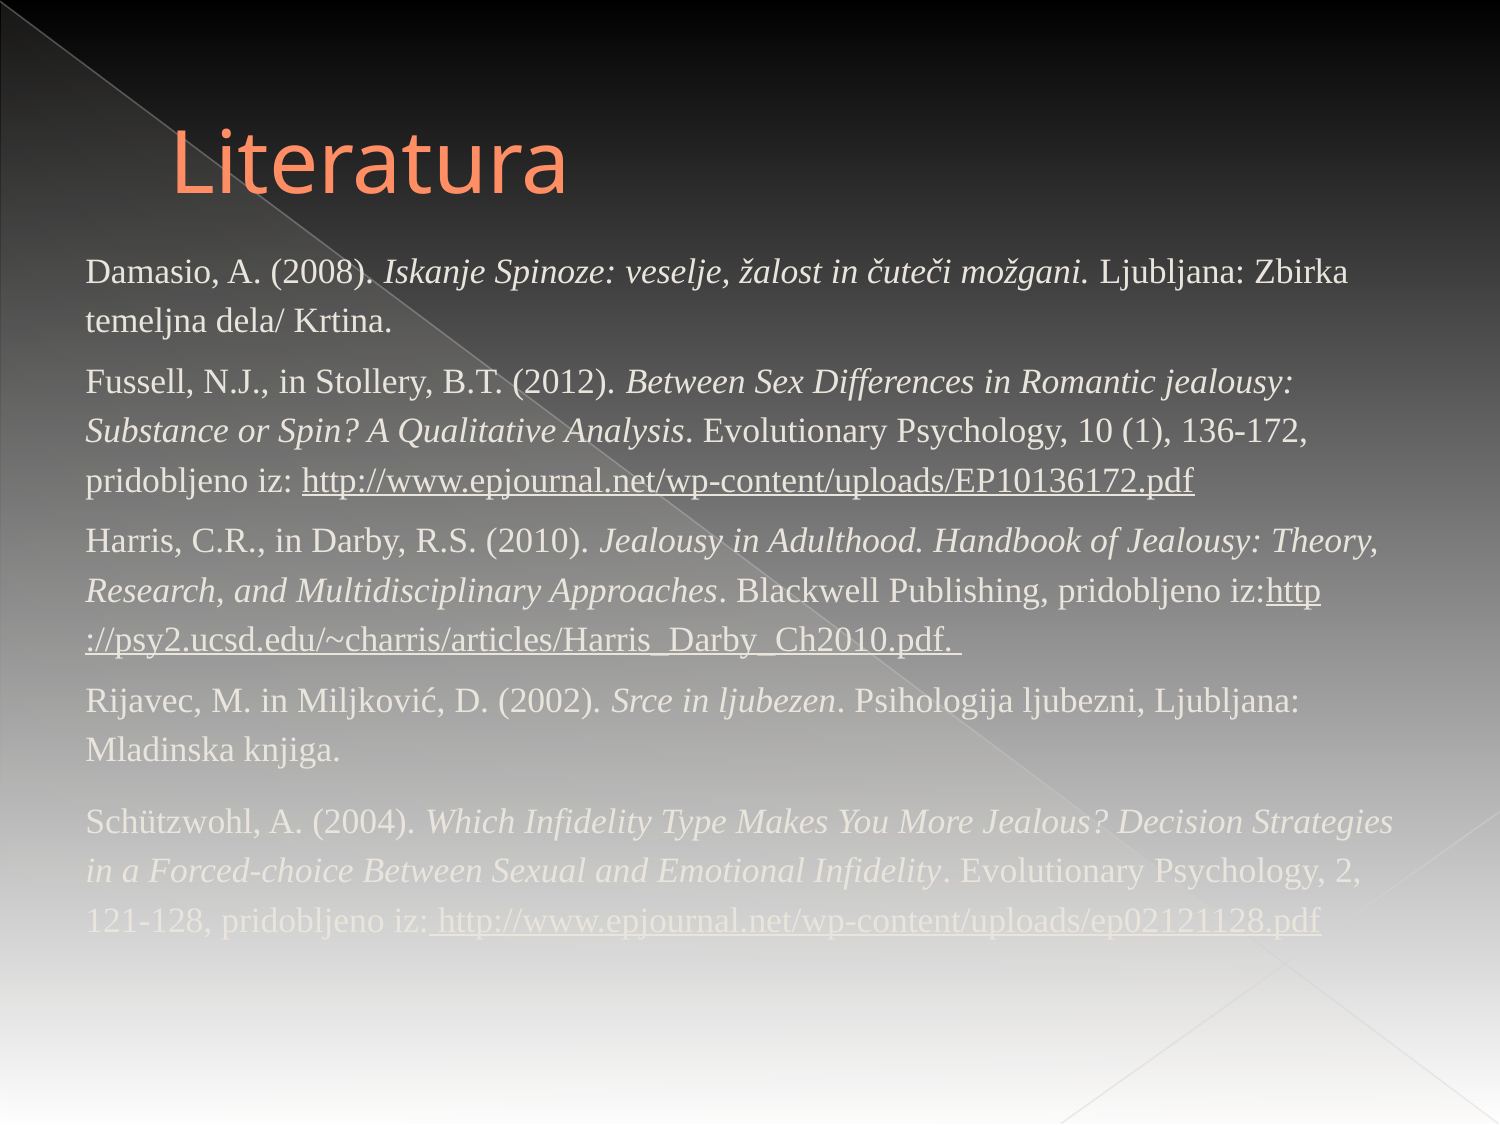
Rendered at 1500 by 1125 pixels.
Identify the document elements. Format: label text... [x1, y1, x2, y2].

title Literatura [75, 43, 1425, 274]
list Damasio, A. (2008). Iskanje Spinoze: veselje, žalost in čuteči možgani. Ljubljana: Zbirka temeljna dela/ Krtina. Fussell, N.J., in Stollery, B.T. (2012). Between Sex Differences in Romantic jealousy: Substance or Spin? A Qualitative Analysis. Evolutionary Psychology, 10 (1), 136-172, pridobljeno iz: http://www.epjournal.net/wp-content/uploads/EP10136172.pdf Harris, C.R., in Darby, R.S. (2010). Jealousy in Adulthood. Handbook of Jealousy: Theory, Research, and Multidisciplinary Approaches. Blackwell Publishing, pridobljeno iz:http://psy2.ucsd.edu/~charris/articles/Harris_Darby_Ch2010.pdf. Rijavec, M. in Miljković, D. (2002). Srce in ljubezen. Psihologija ljubezni, Ljubljana: Mladinska knjiga. Schützwohl, A. (2004). Which Infidelity Type Makes You More Jealous? Decision Strategies in a Forced-choice Between Sexual and Emotional Infidelity. Evolutionary Psychology, 2, 121-128, pridobljeno iz: http://www.epjournal.net/wp-content/uploads/ep02121128.pdf [70, 234, 1421, 985]
